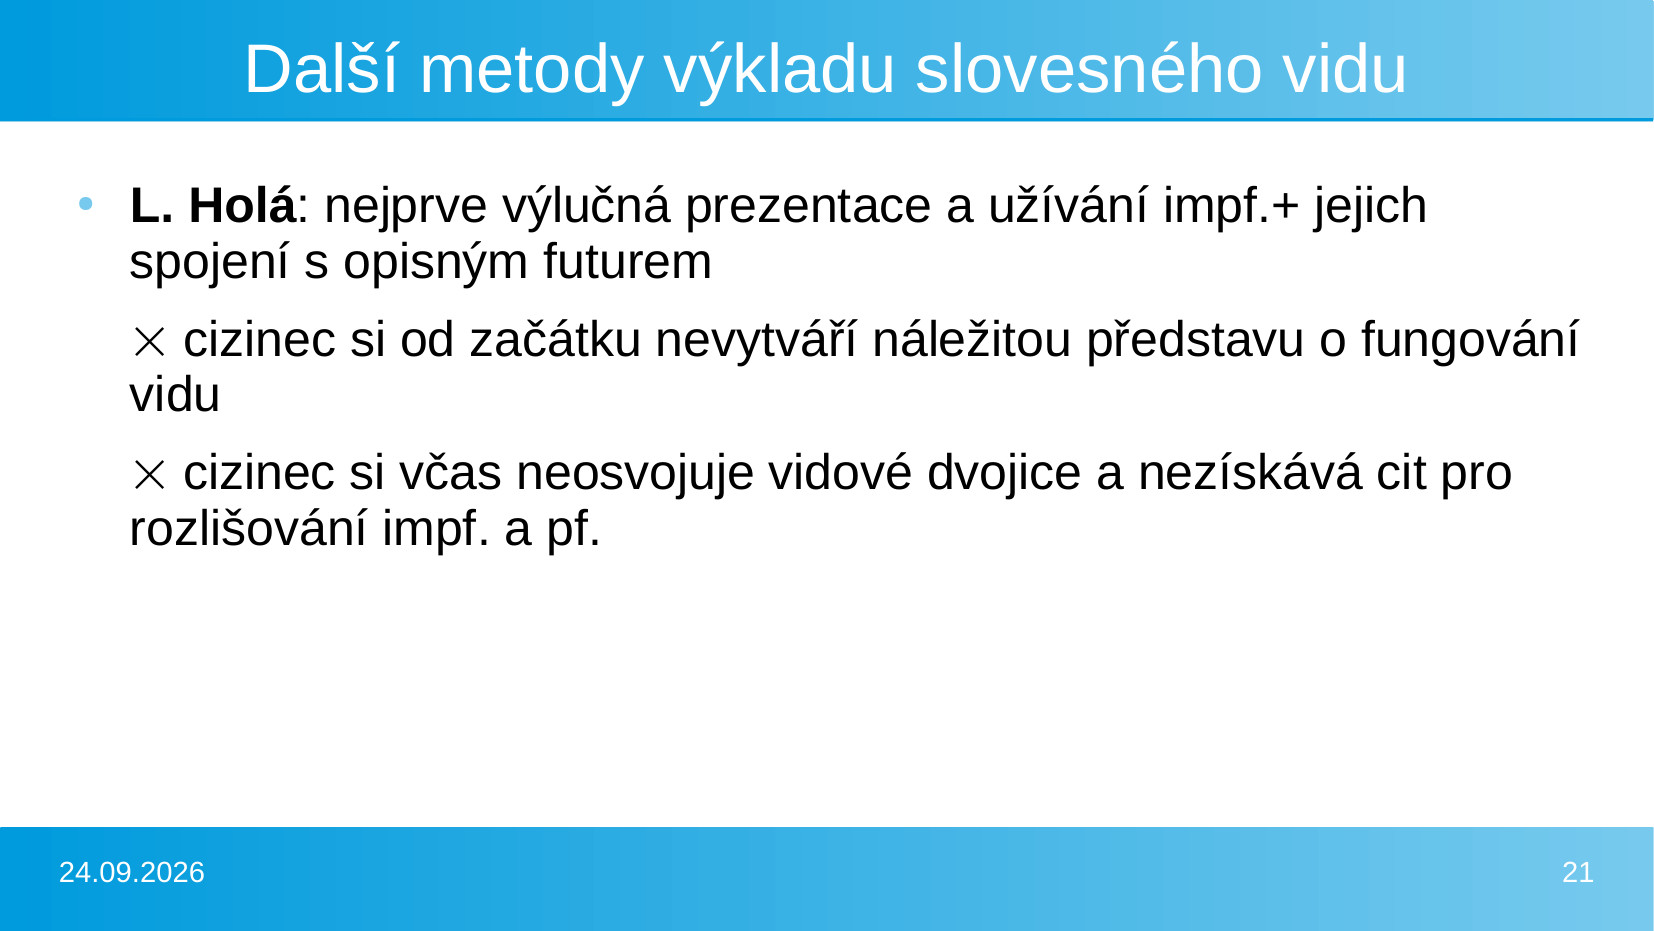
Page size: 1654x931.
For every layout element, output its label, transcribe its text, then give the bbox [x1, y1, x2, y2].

list L. Holá: nejprve výlučná prezentace a užívání impf.+ jejich spojení s opisným futurem  cizinec si od začátku nevytváří náležitou představu o fungování vidu  cizinec si včas neosvojuje vidové dvojice a nezískává cit pro rozlišování impf. a pf. [59, 177, 1595, 768]
title Další metody výkladu slovesného vidu [59, 29, 1595, 108]
